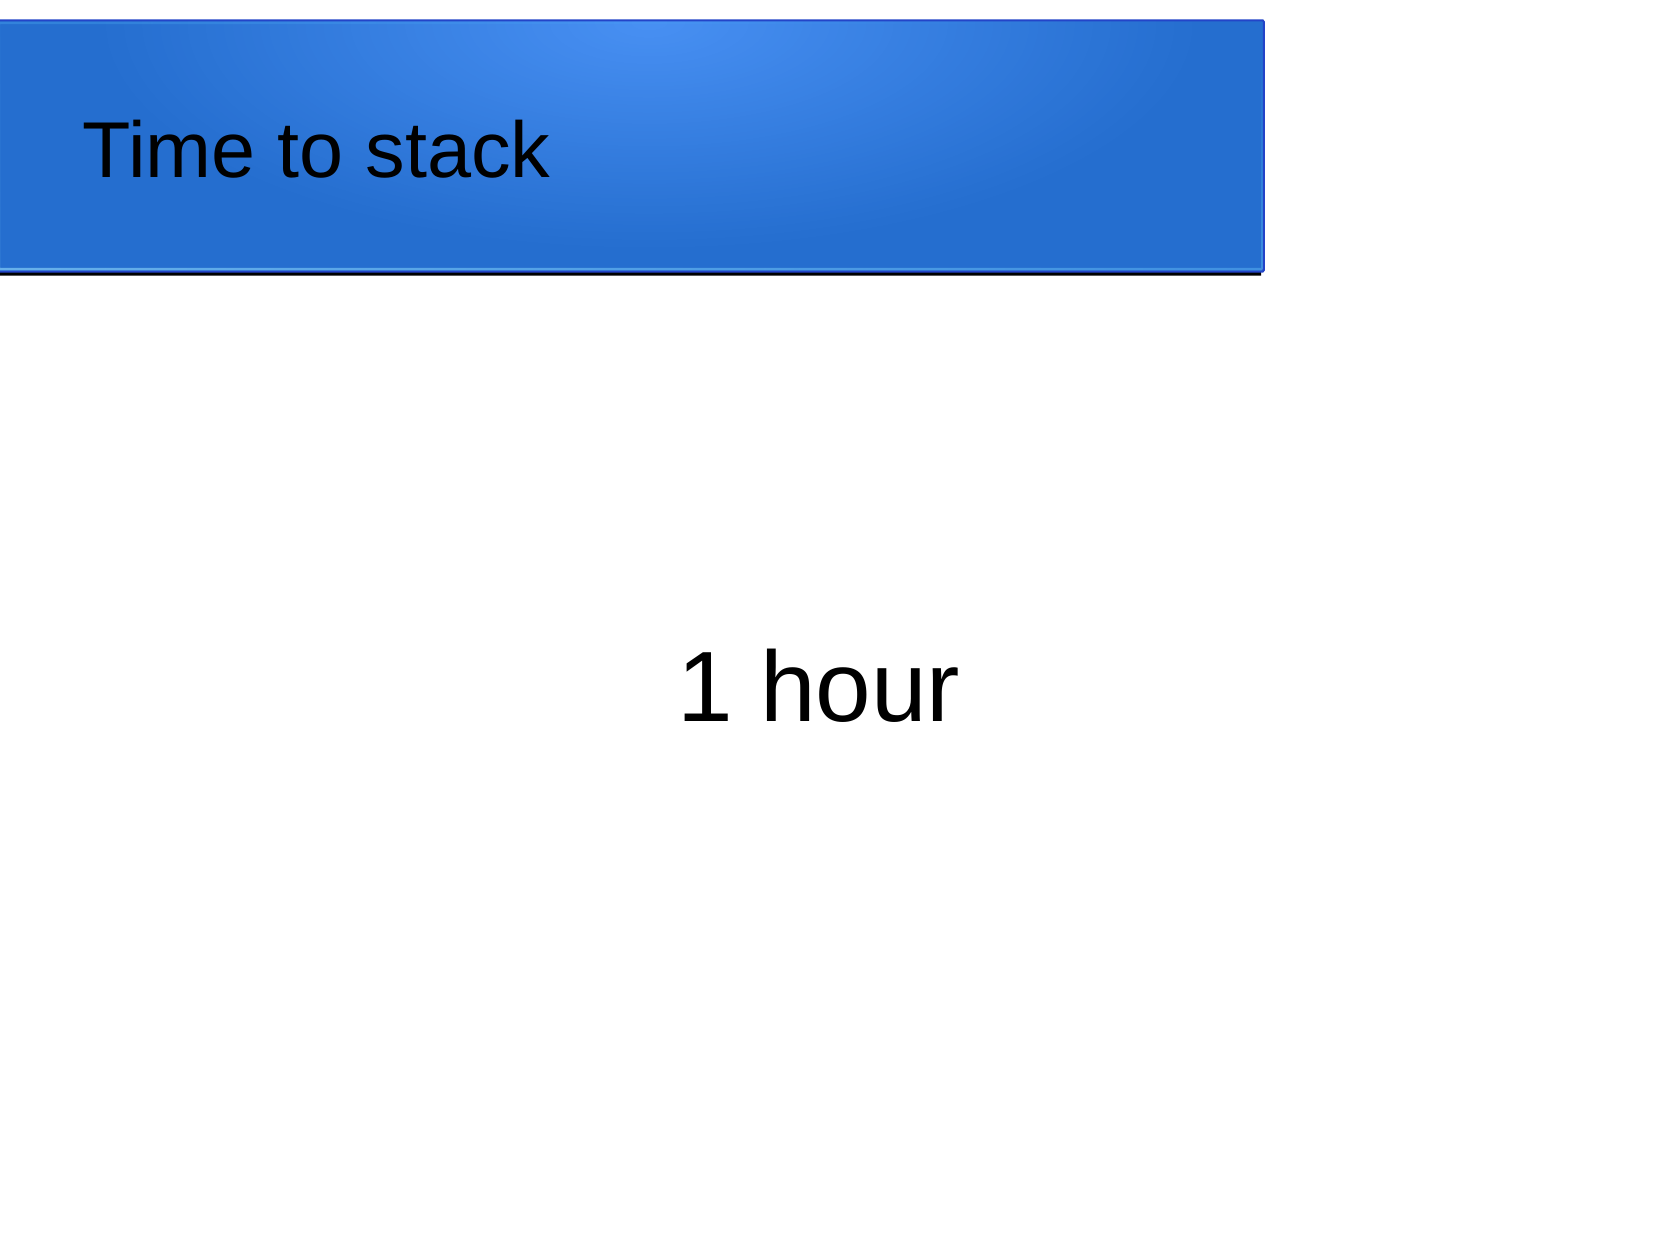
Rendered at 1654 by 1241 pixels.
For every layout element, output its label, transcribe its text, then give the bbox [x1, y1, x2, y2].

text_box 1 hour [662, 623, 976, 751]
title Time to stack [82, 47, 1235, 252]
